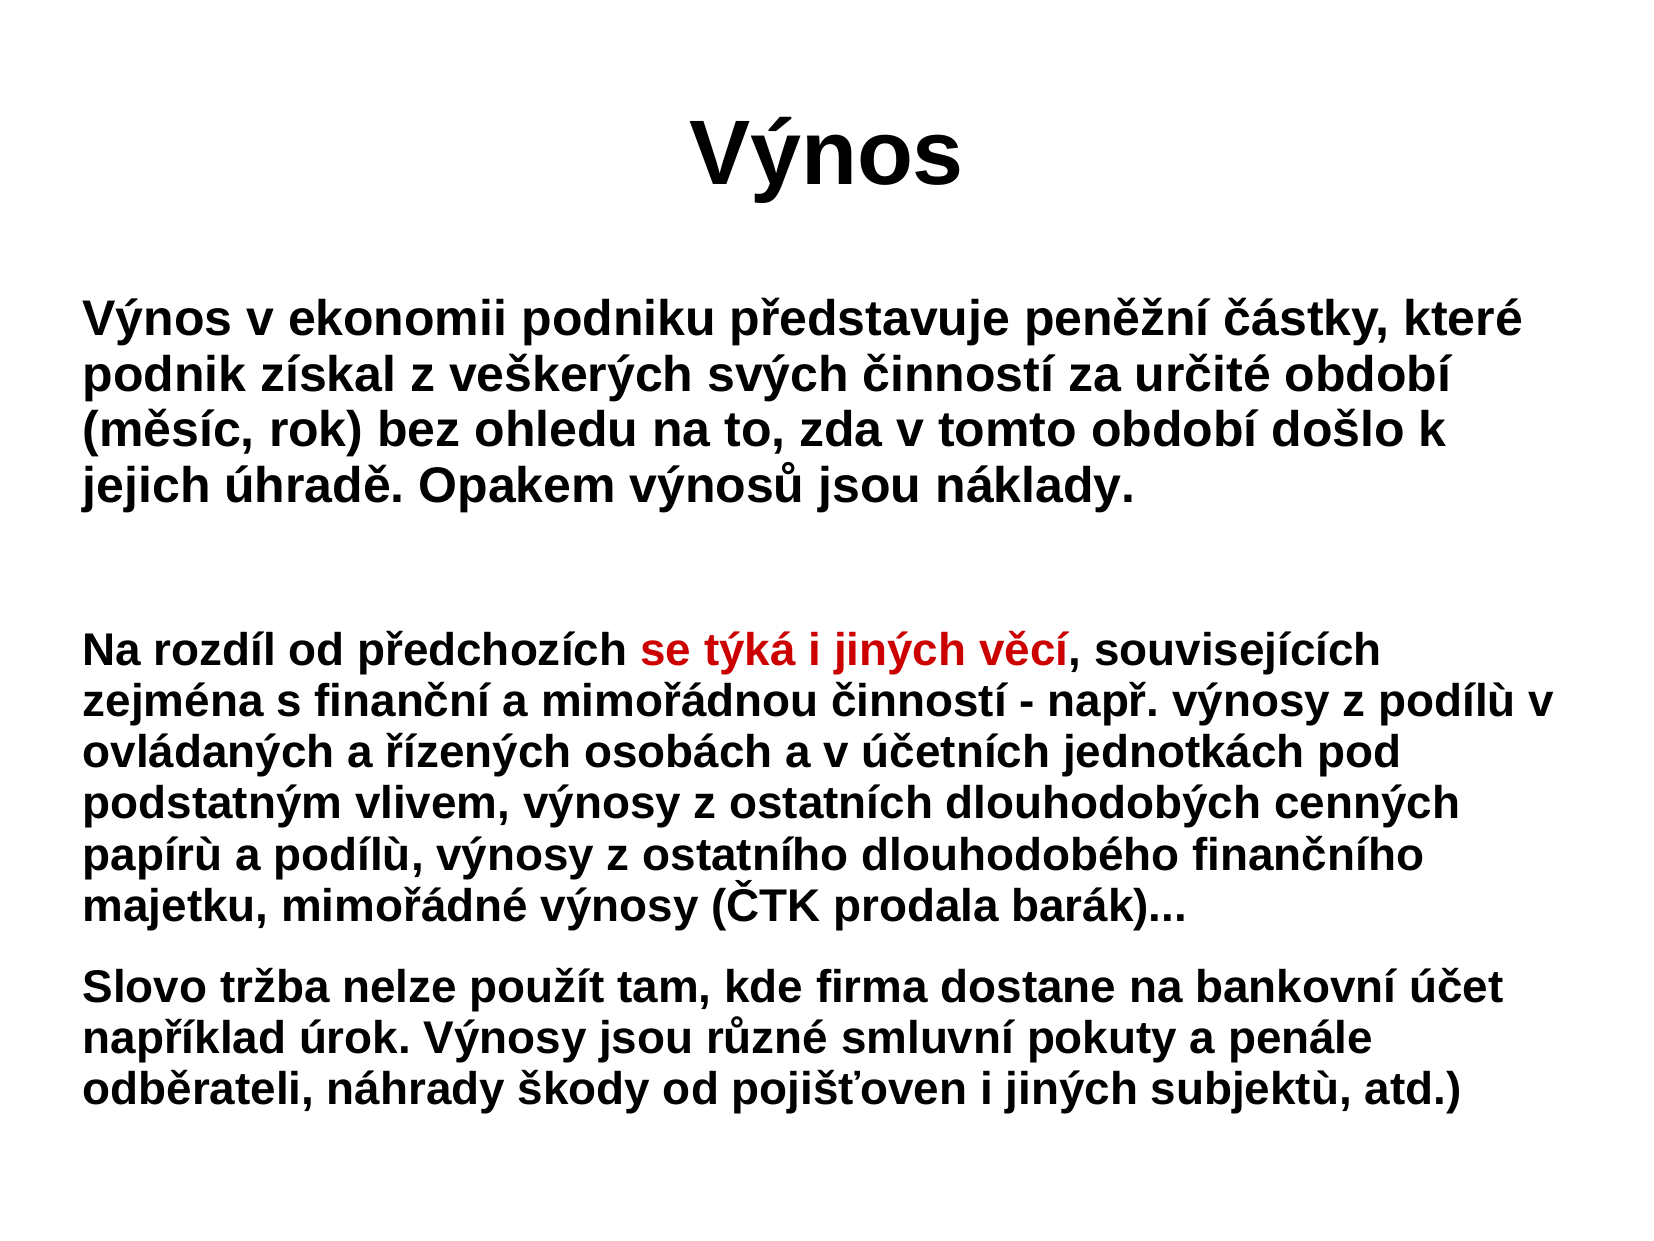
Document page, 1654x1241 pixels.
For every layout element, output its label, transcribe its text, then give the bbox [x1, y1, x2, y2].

list Výnos v ekonomii podniku představuje peněžní částky, které podnik získal z veškerých svých činností za určité období (měsíc, rok) bez ohledu na to, zda v tomto období došlo k jejich úhradě. Opakem výnosů jsou náklady. Na rozdíl od předchozích se týká i jiných věcí, souvisejících zejména s finanční a mimořádnou činností - např. výnosy z podílù v ovládaných a řízených osobách a v účetních jednotkách pod podstatným vlivem, výnosy z ostatních dlouhodobých cenných papírù a podílù, výnosy z ostatního dlouhodobého finančního majetku, mimořádné výnosy (ČTK prodala barák)... Slovo tržba nelze použít tam, kde firma dostane na bankovní účet například úrok. Výnosy jsou různé smluvní pokuty a penále odběrateli, náhrady škody od pojišťoven i jiných subjektù, atd.) [82, 290, 1571, 1130]
title Výnos [82, 49, 1571, 257]
